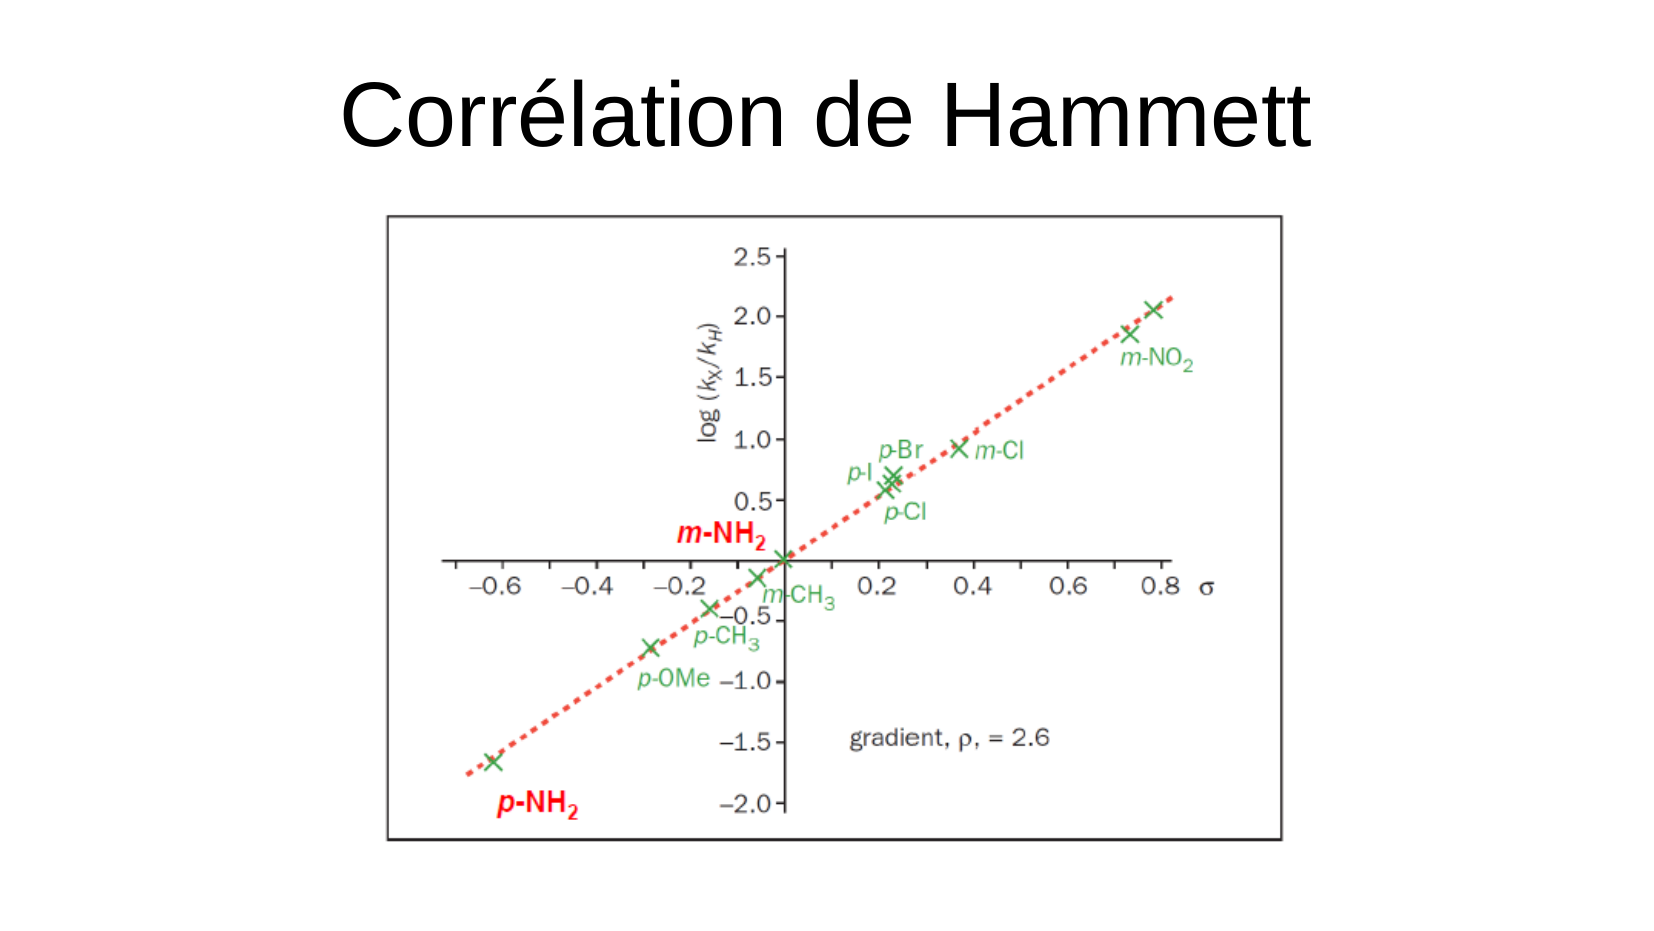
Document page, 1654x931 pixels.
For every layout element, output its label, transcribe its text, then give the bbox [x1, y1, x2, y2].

title Corrélation de Hammett [82, 37, 1571, 193]
picture [366, 197, 1302, 863]
